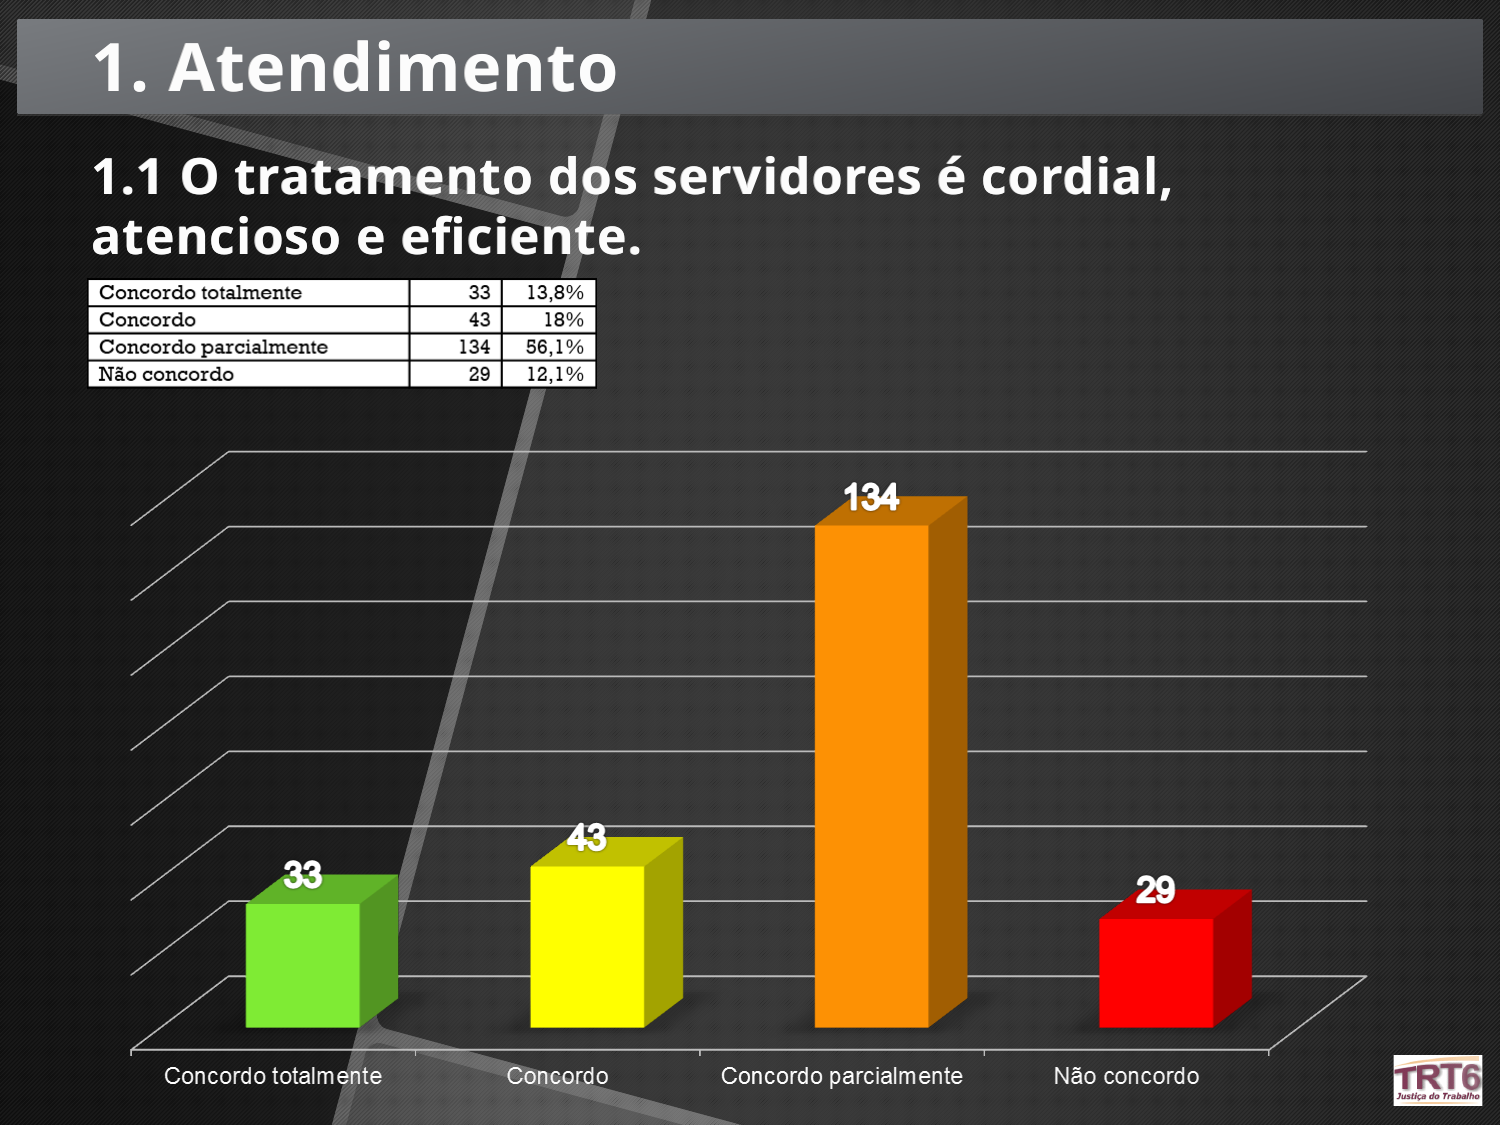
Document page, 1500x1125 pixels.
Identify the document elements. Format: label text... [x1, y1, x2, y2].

text_box 1. Atendimento [77, 18, 1270, 113]
text_box [18, 19, 1482, 114]
picture [1393, 1055, 1483, 1106]
picture [87, 273, 597, 399]
chart [60, 414, 1440, 1115]
text_box 1.1 O tratamento dos servidores é cordial, atencioso e eficiente. [77, 137, 1447, 272]
